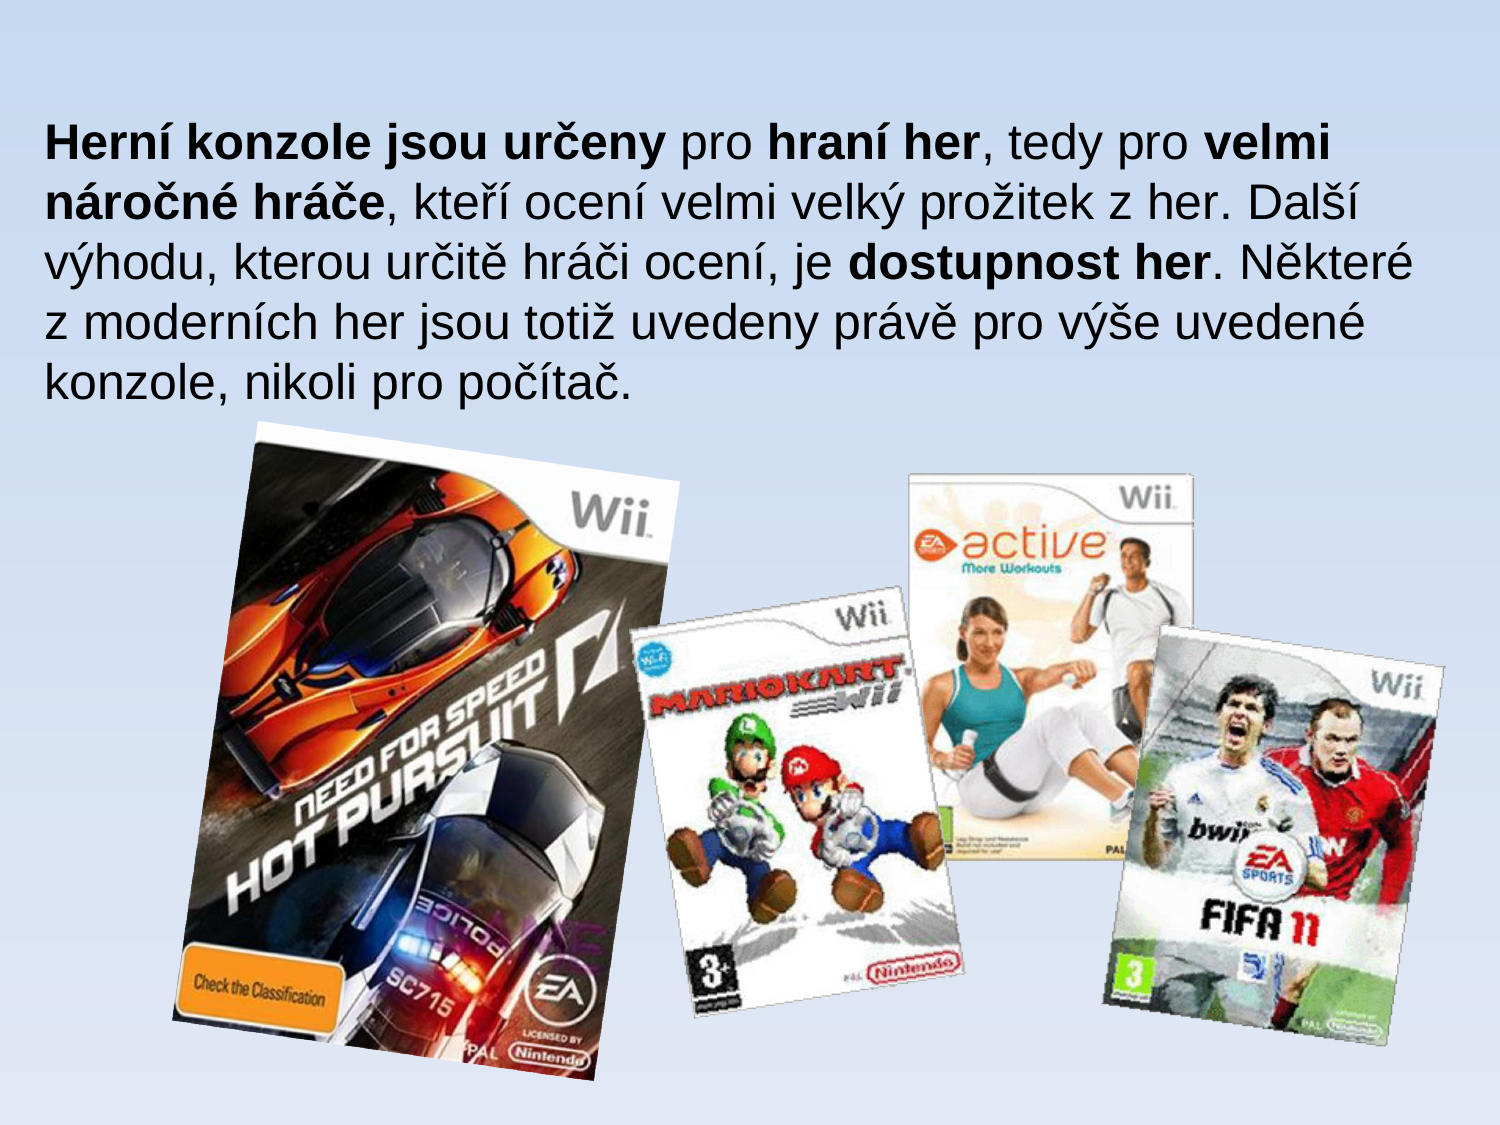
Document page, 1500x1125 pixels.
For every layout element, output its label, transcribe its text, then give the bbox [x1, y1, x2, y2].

picture [171, 504, 1500, 1125]
list Herní konzole jsou určeny pro hraní her, tedy pro velmi náročné hráče, kteří ocení velmi velký prožitek z her. Další výhodu, kterou určitě hráči ocení, je dostupnost her. Některé z moderních her jsou totiž uvedeny právě pro výše uvedené konzole, nikoli pro počítač. [29, 101, 1447, 504]
